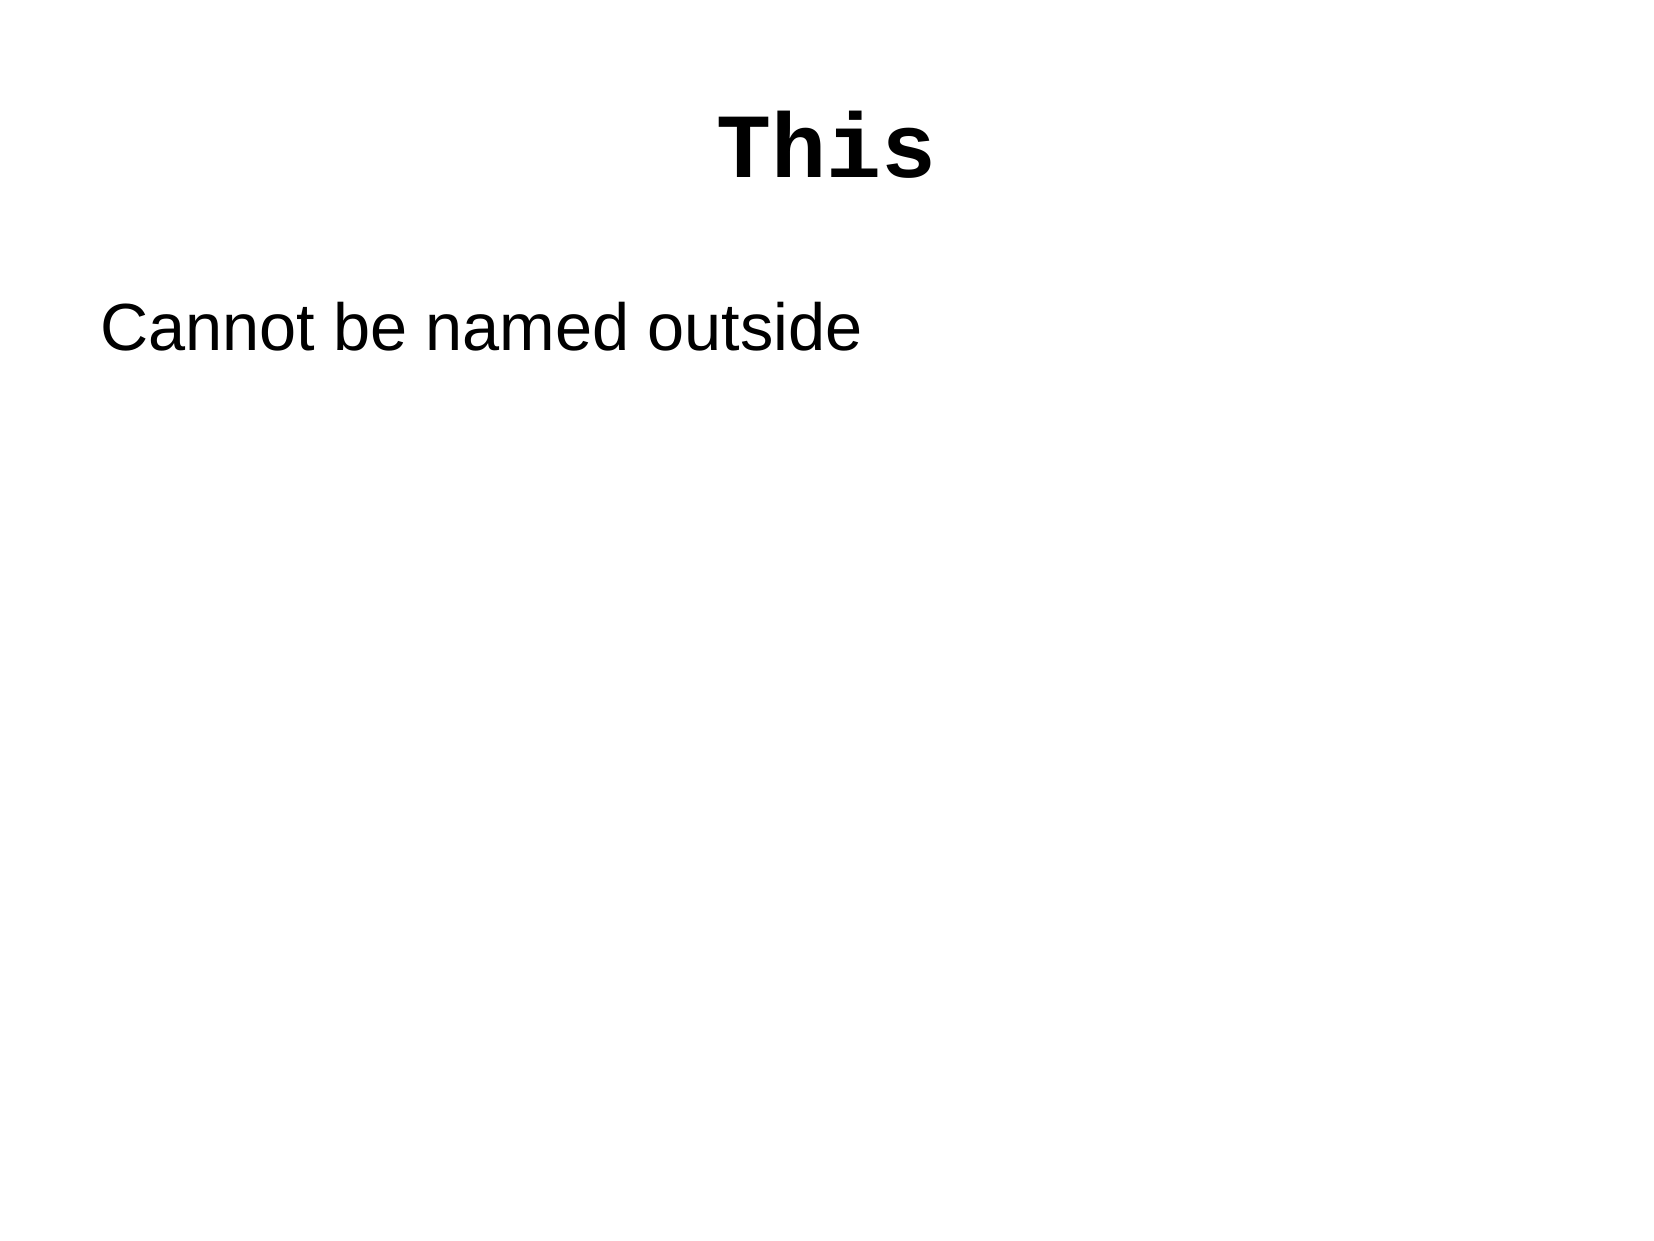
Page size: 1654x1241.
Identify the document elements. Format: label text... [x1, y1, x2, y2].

list Cannot be named outside [82, 290, 1571, 1094]
title This [82, 56, 1571, 250]
